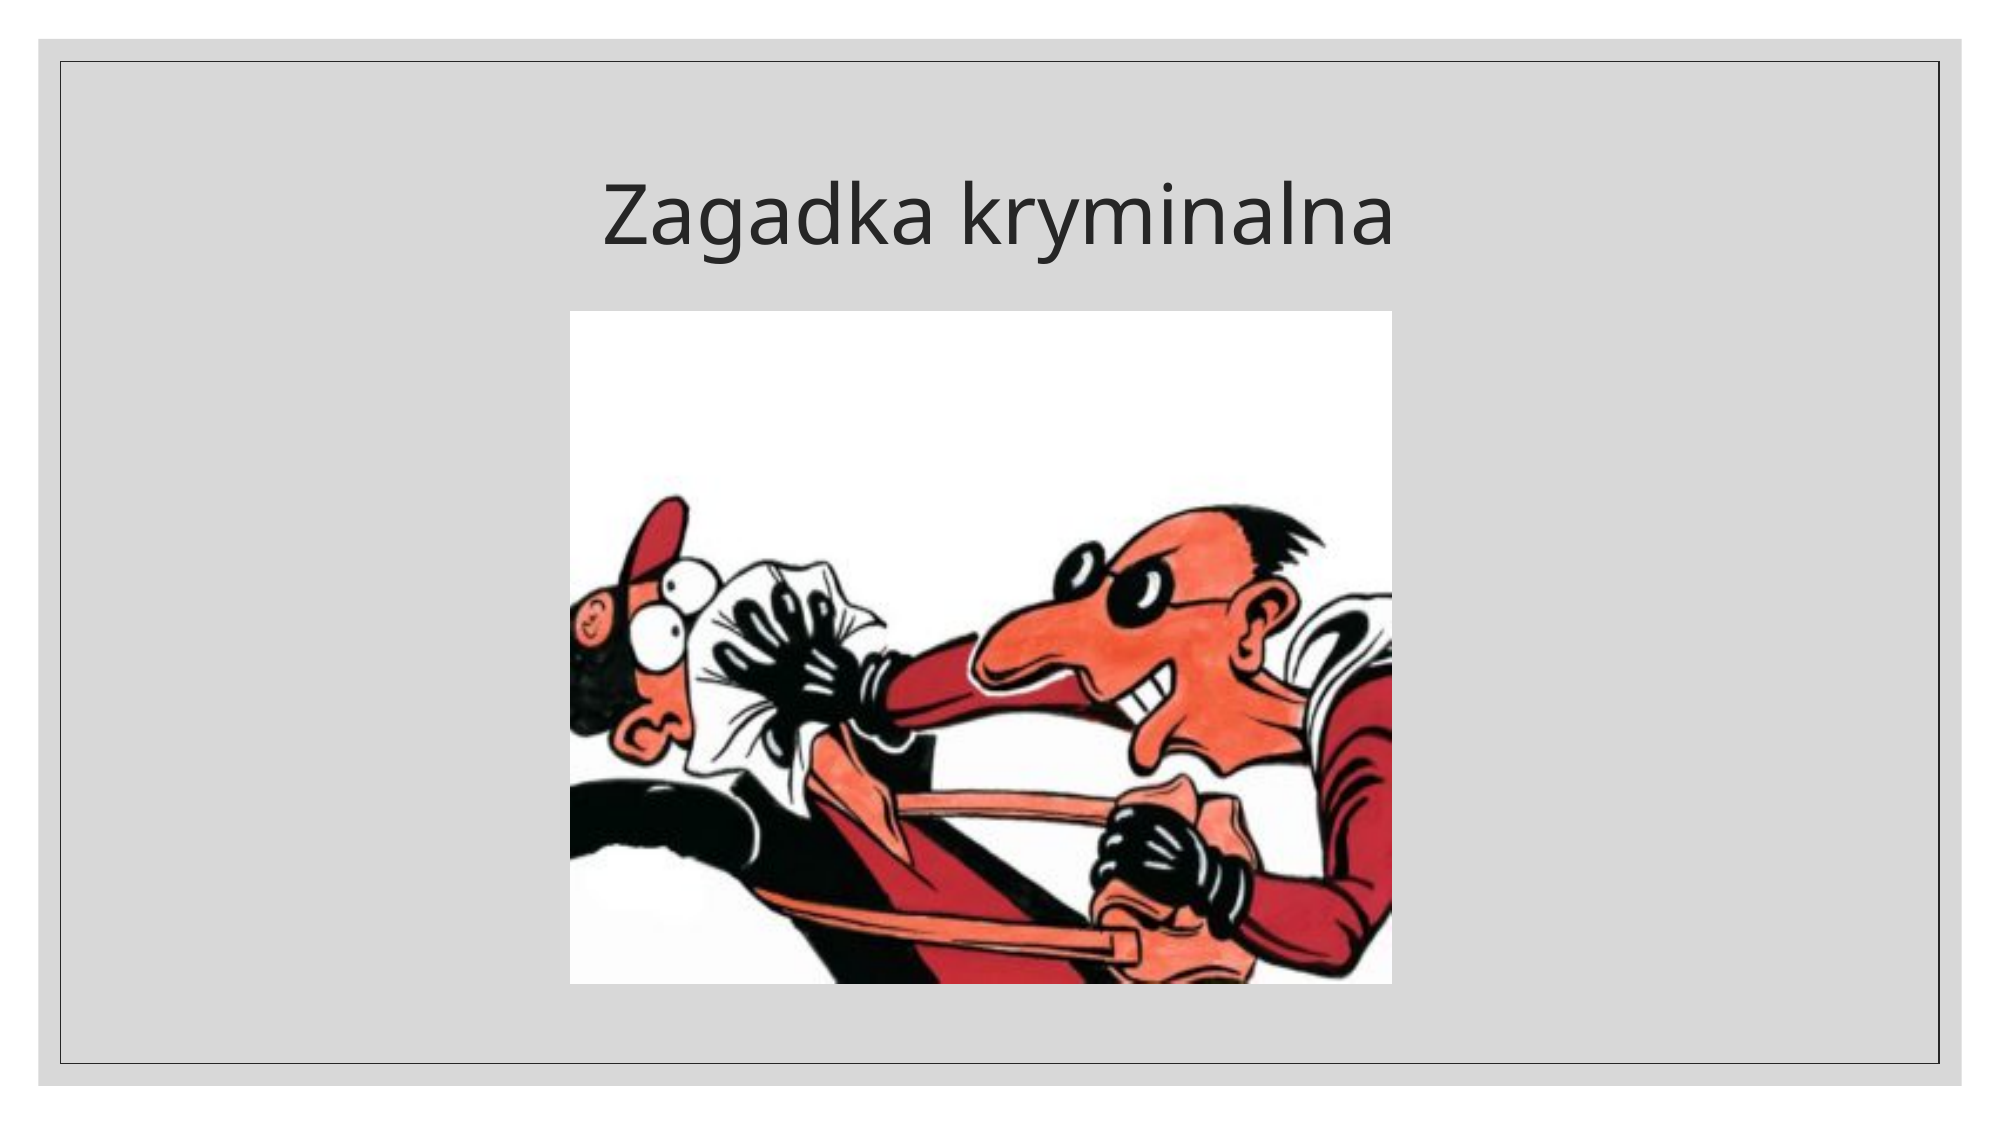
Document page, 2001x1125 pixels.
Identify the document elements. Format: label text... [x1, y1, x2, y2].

list [286, 277, 1775, 1071]
picture [570, 311, 1392, 984]
title Zagadka kryminalna [174, 105, 1825, 331]
